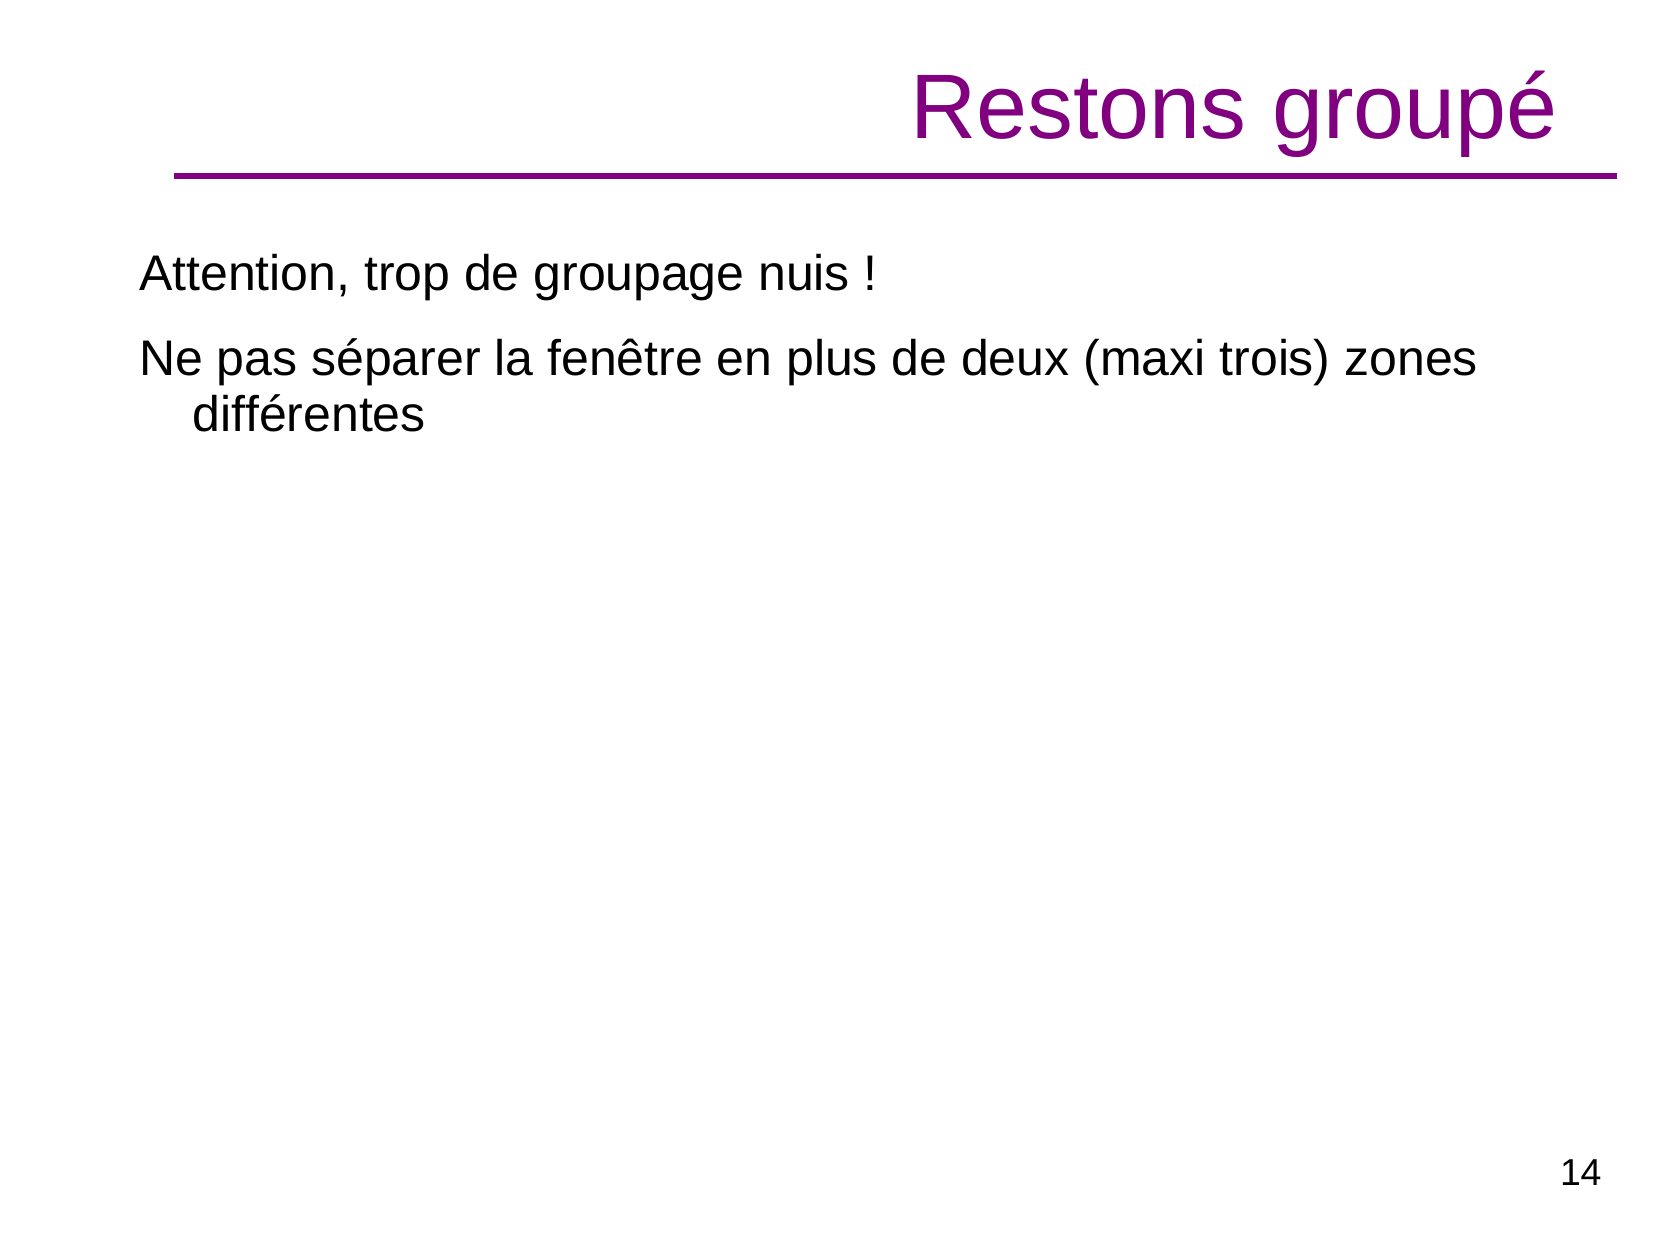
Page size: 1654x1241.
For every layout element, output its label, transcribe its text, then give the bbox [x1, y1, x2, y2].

list Attention, trop de groupage nuis ! Ne pas séparer la fenêtre en plus de deux (maxi trois) zones différentes [121, 244, 1534, 1162]
title Restons groupé [84, 39, 1584, 176]
